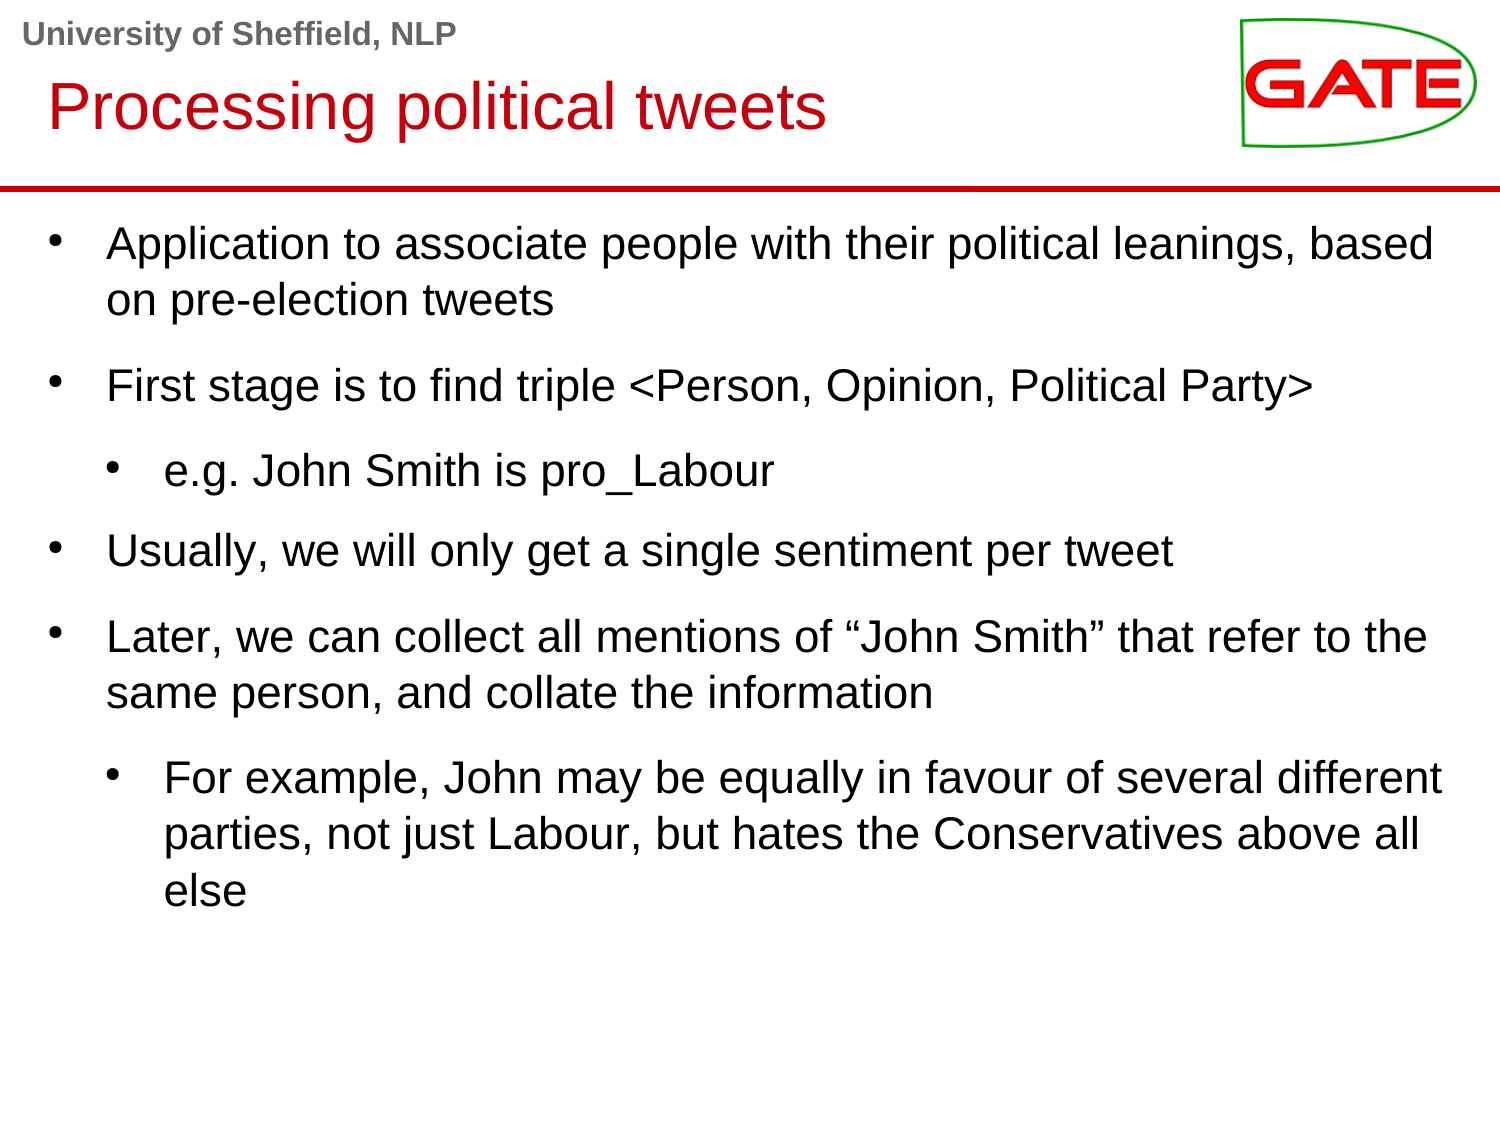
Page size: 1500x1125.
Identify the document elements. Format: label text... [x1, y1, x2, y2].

title Processing political tweets [47, 47, 1267, 168]
picture [1240, 18, 1477, 148]
list Application to associate people with their political leanings, based on pre-election tweets First stage is to find triple <Person, Opinion, Political Party> e.g. John Smith is pro_Labour Usually, we will only get a single sentiment per tweet Later, we can collect all mentions of “John Smith” that refer to the same person, and collate the information For example, John may be equally in favour of several different parties, not just Labour, but hates the Conservatives above all else [47, 212, 1453, 1064]
